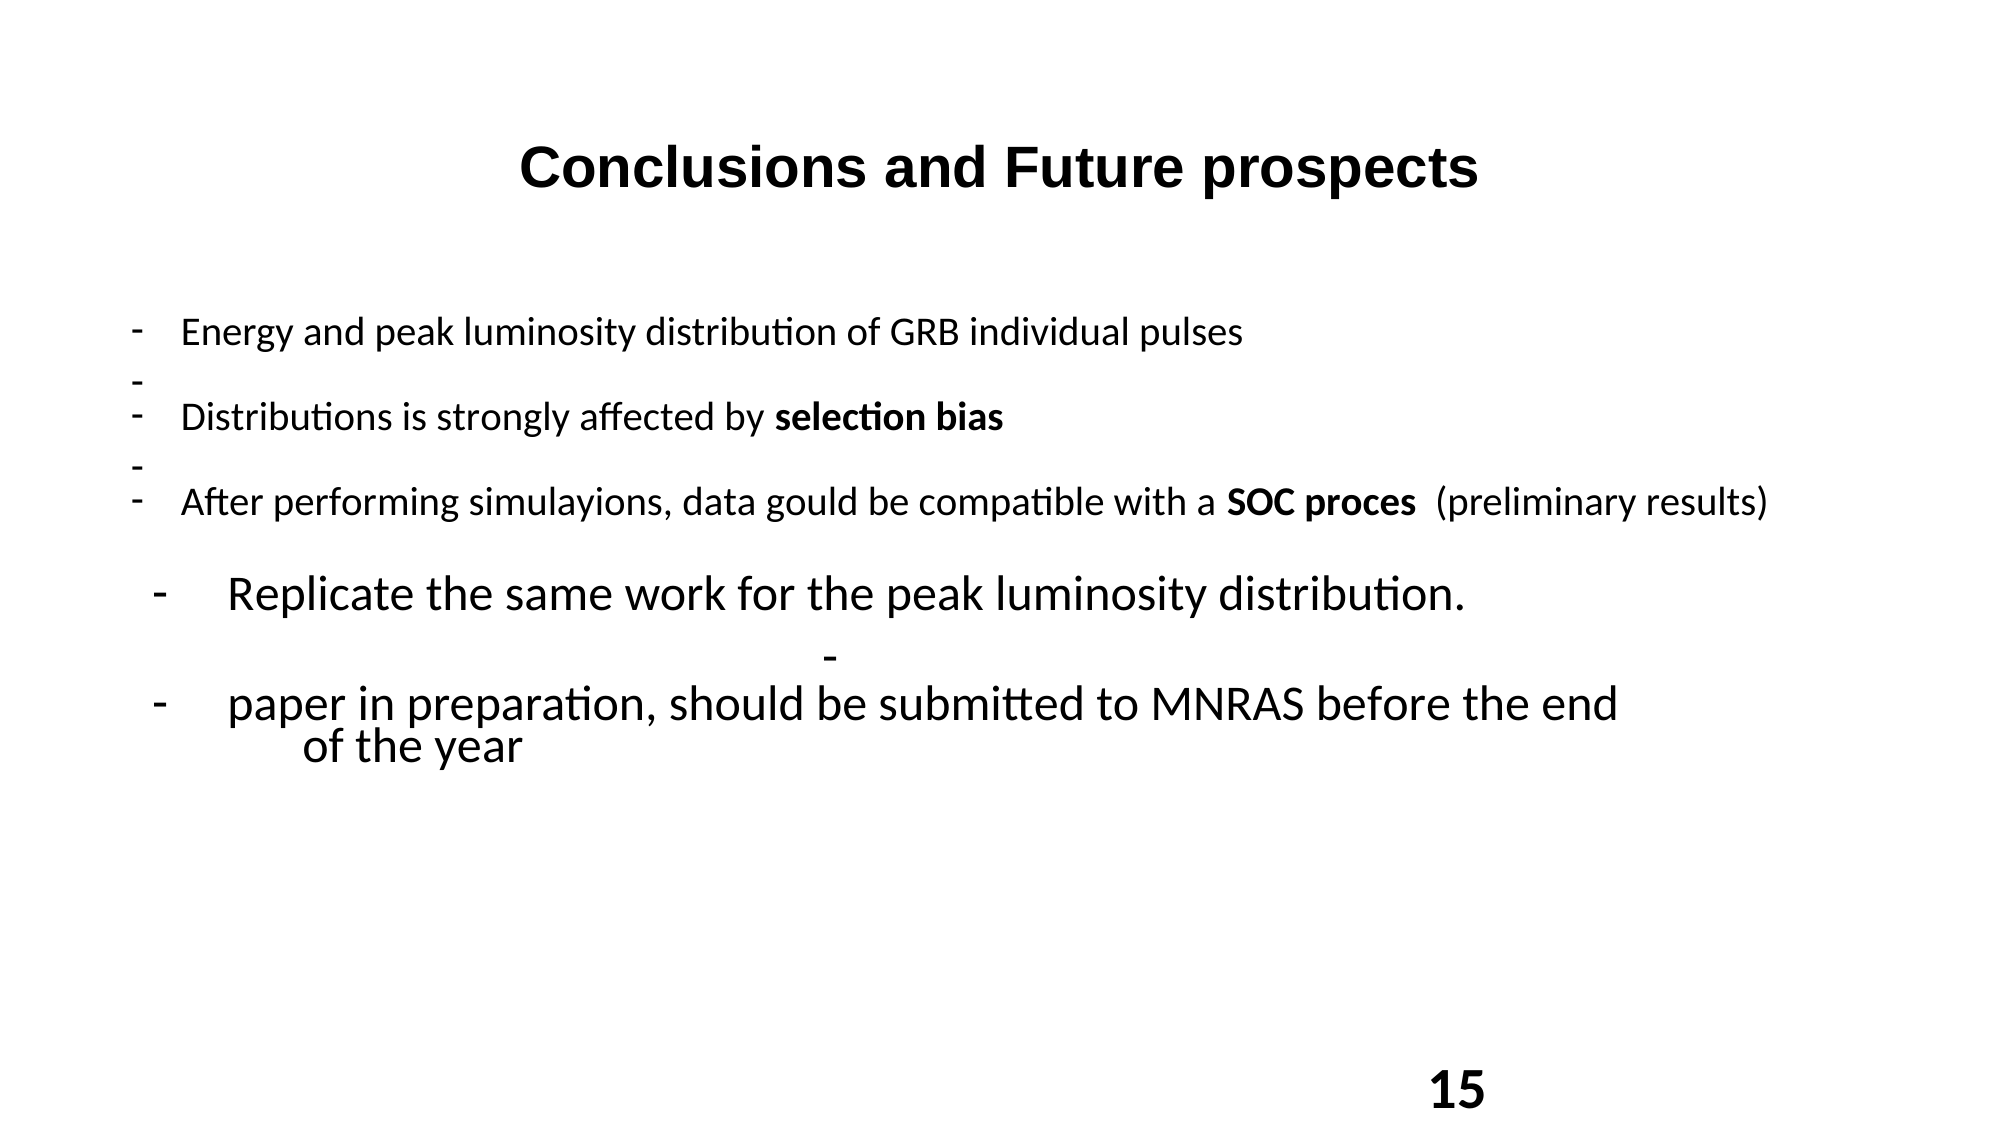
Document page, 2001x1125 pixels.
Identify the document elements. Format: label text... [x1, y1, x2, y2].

title Conclusions and Future prospects [137, 59, 1863, 278]
text_box Energy and peak luminosity distribution of GRB individual pulses Distributions is strongly affected by selection bias After performing simulayions, data gould be compatible with a SOC proces (preliminary results) [70, 314, 1931, 532]
text_box Replicate the same work for the peak luminosity distribution. paper in preparation, should be submitted to MNRAS before the end of the year [137, 569, 1659, 757]
text_box [1412, 1042, 1863, 1103]
